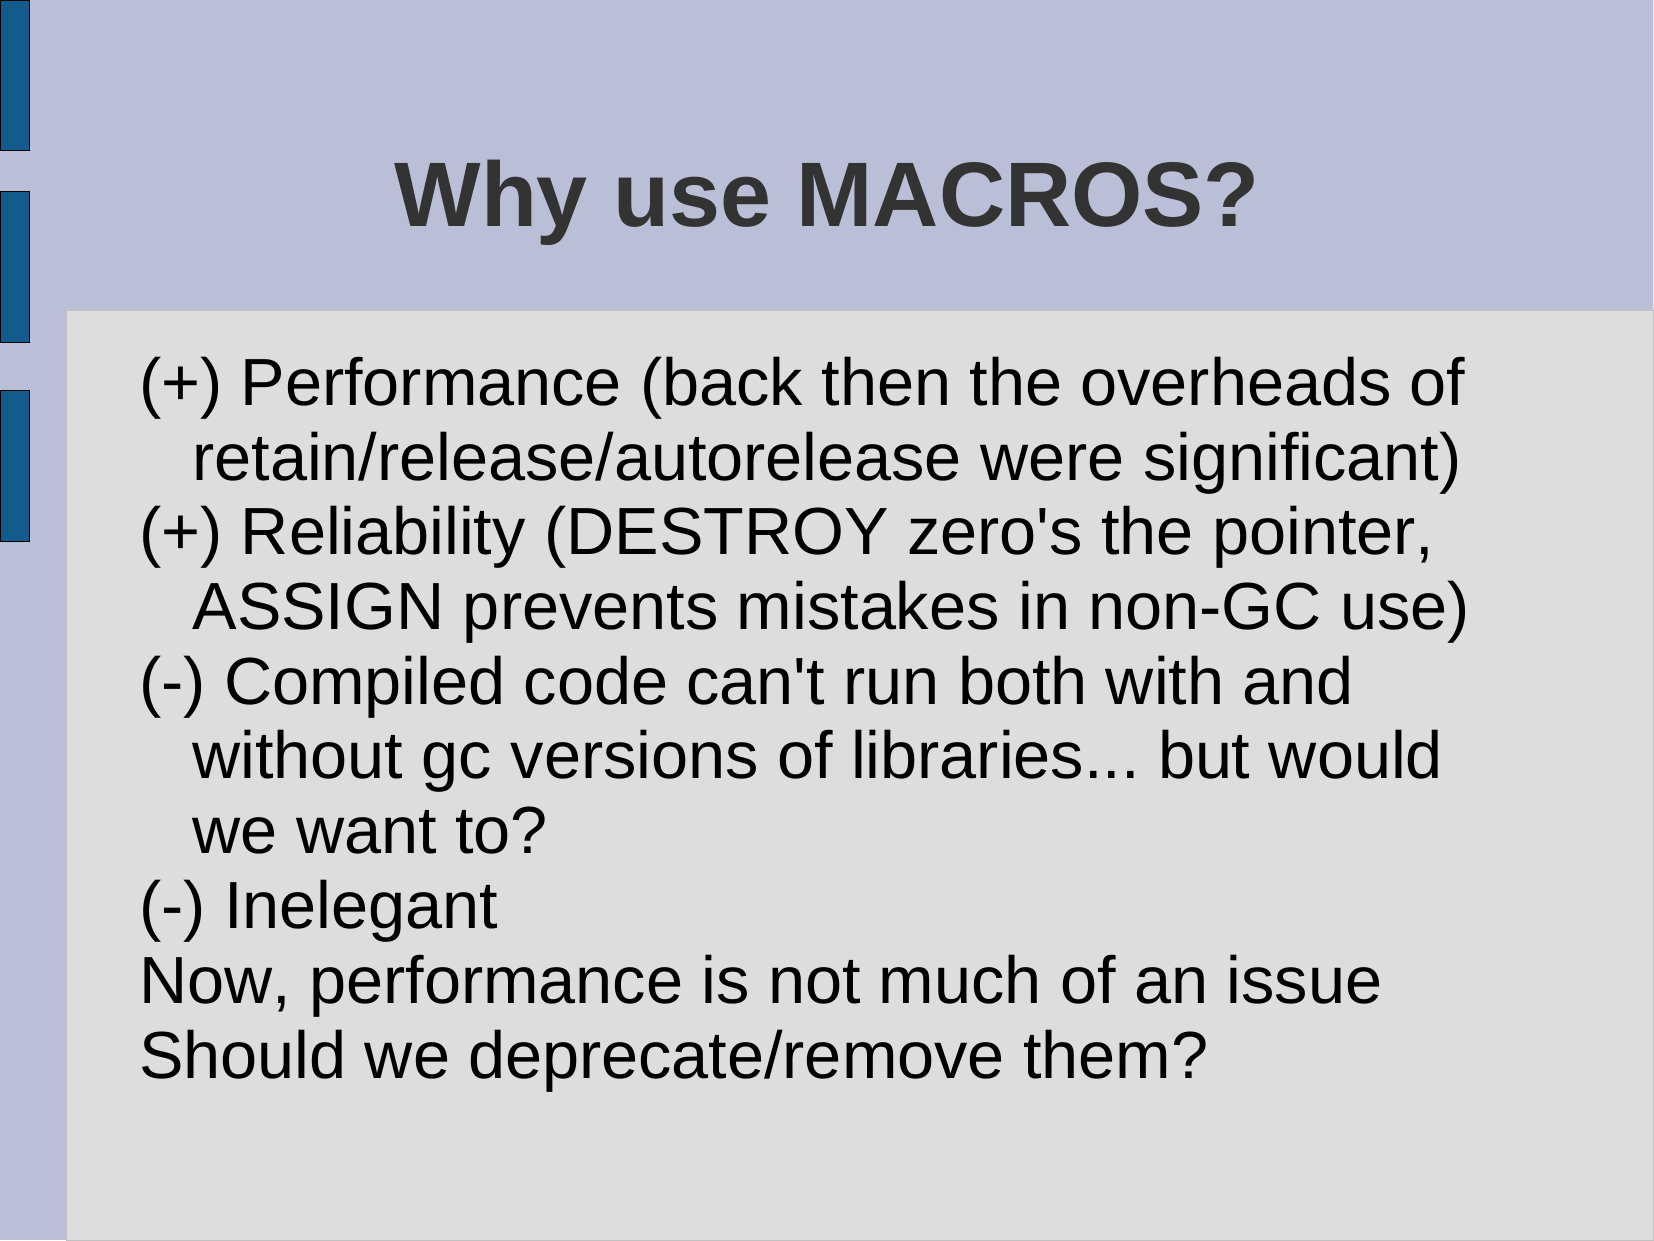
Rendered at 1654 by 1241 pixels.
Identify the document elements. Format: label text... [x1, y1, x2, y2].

title Why use MACROS? [121, 91, 1534, 299]
list (+) Performance (back then the overheads of retain/release/autorelease were significant) (+) Reliability (DESTROY zero's the pointer, ASSIGN prevents mistakes in non-GC use) (-) Compiled code can't run both with and without gc versions of libraries... but would we want to? (-) Inelegant Now, performance is not much of an issue Should we deprecate/remove them? [121, 344, 1534, 1127]
